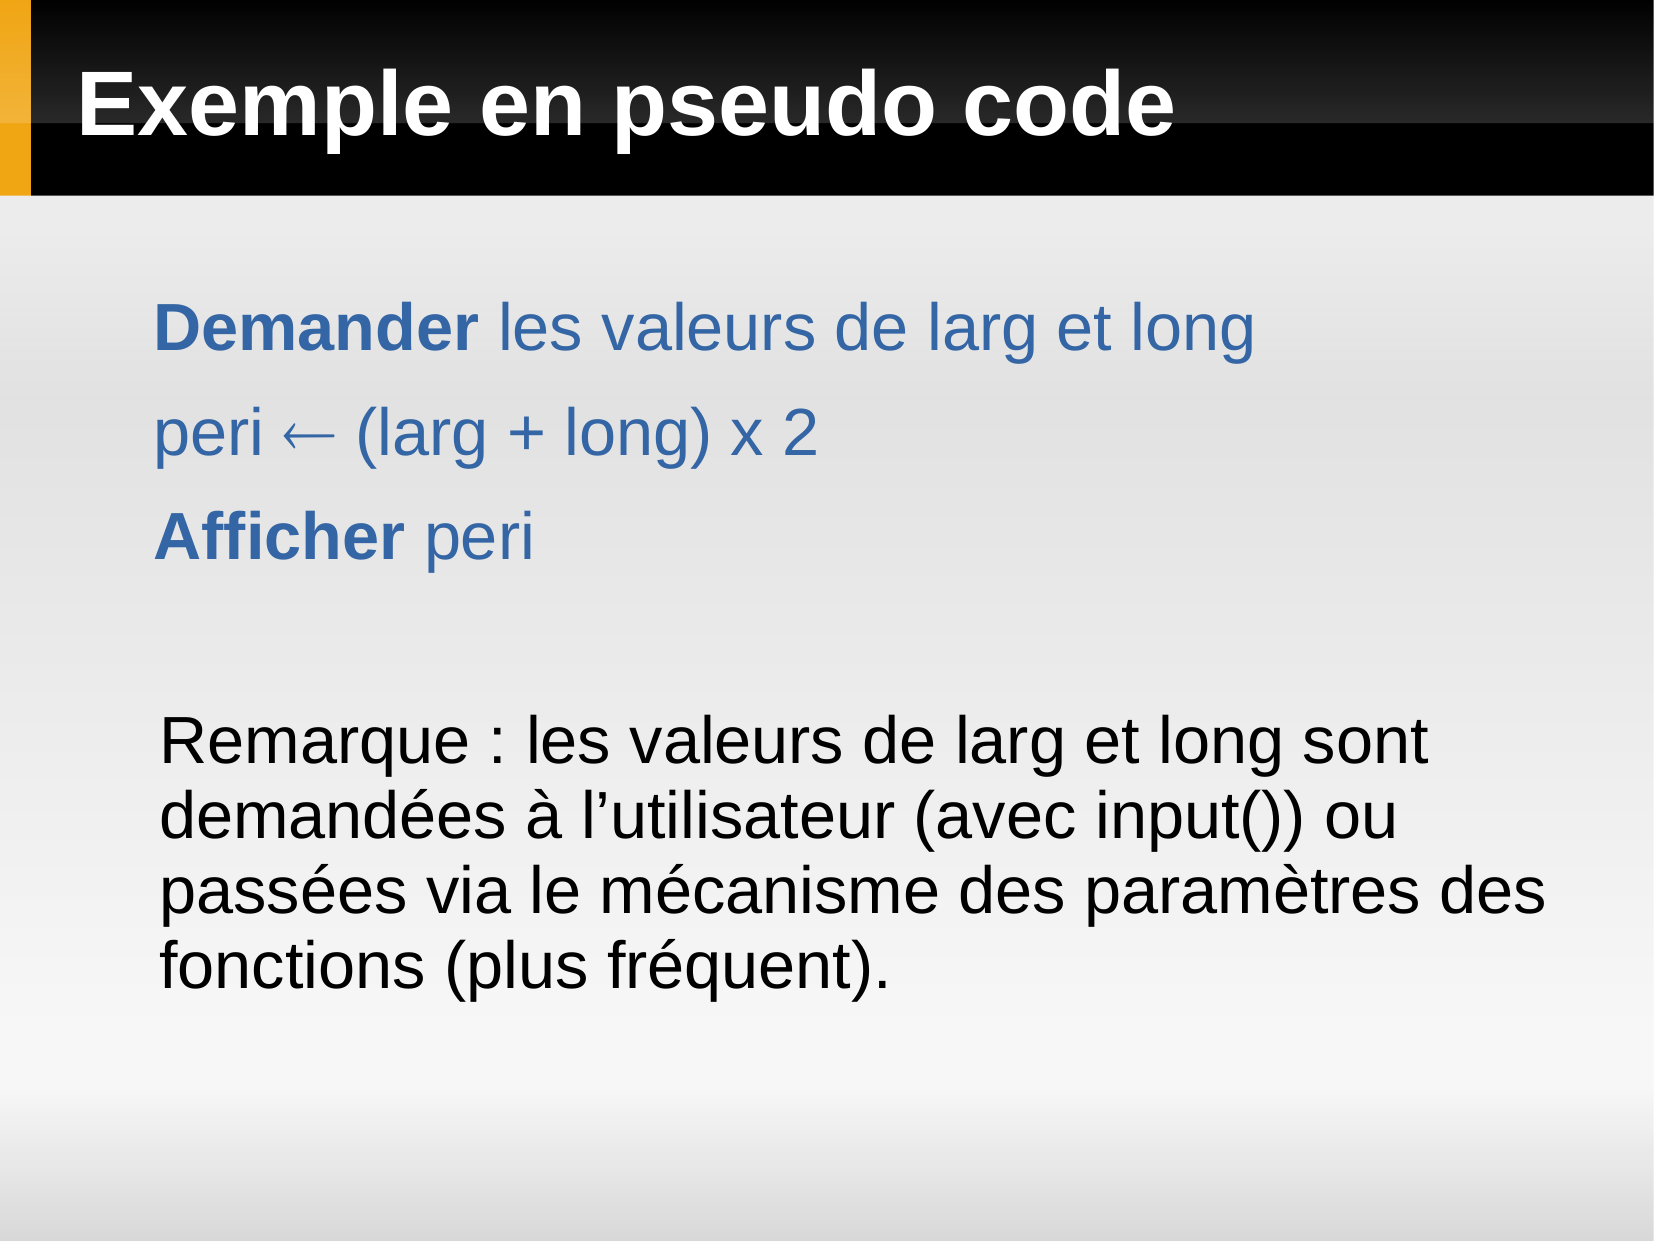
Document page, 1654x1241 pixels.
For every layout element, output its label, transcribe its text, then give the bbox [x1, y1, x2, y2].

list Remarque : les valeurs de larg et long sont demandées à l’utilisateur (avec input()) ou passées via le mécanisme des paramètres des fonctions (plus fréquent). [88, 703, 1577, 1034]
list Demander les valeurs de larg et long peri ¬ (larg + long) x 2 Afficher peri [82, 290, 1571, 621]
title Exemple en pseudo code [76, 0, 1565, 208]
picture [0, 0, 1654, 1241]
